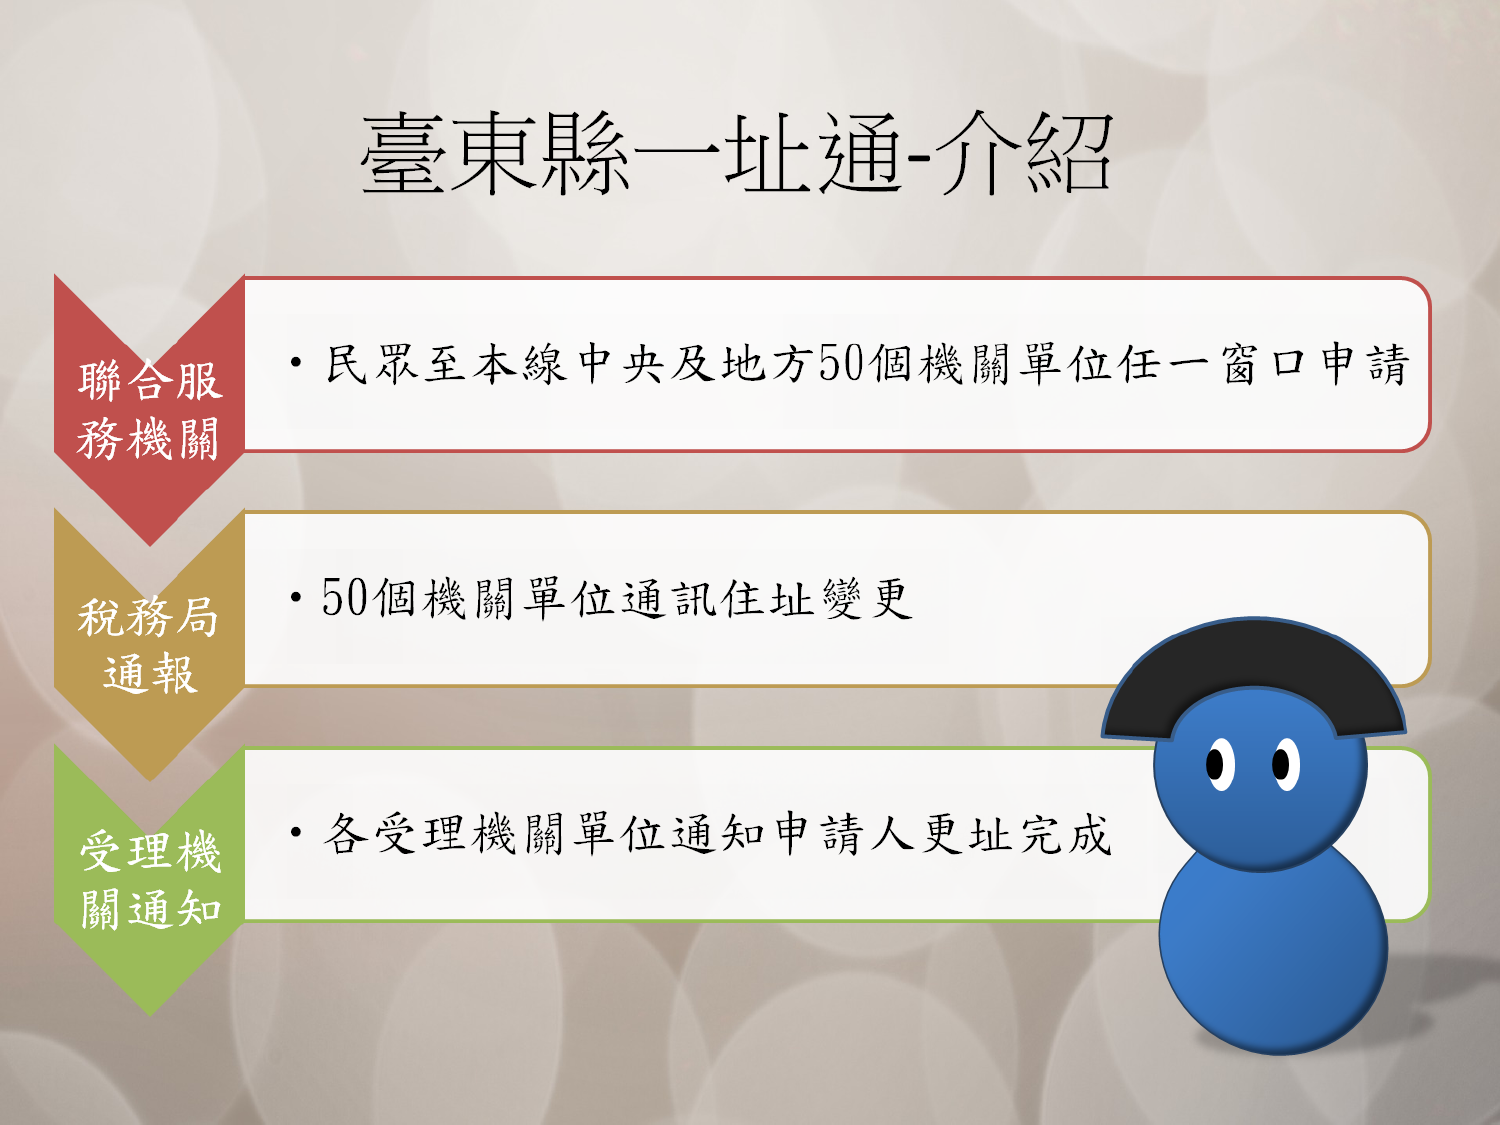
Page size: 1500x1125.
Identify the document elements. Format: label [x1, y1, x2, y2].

picture [41, 56, 1500, 1069]
